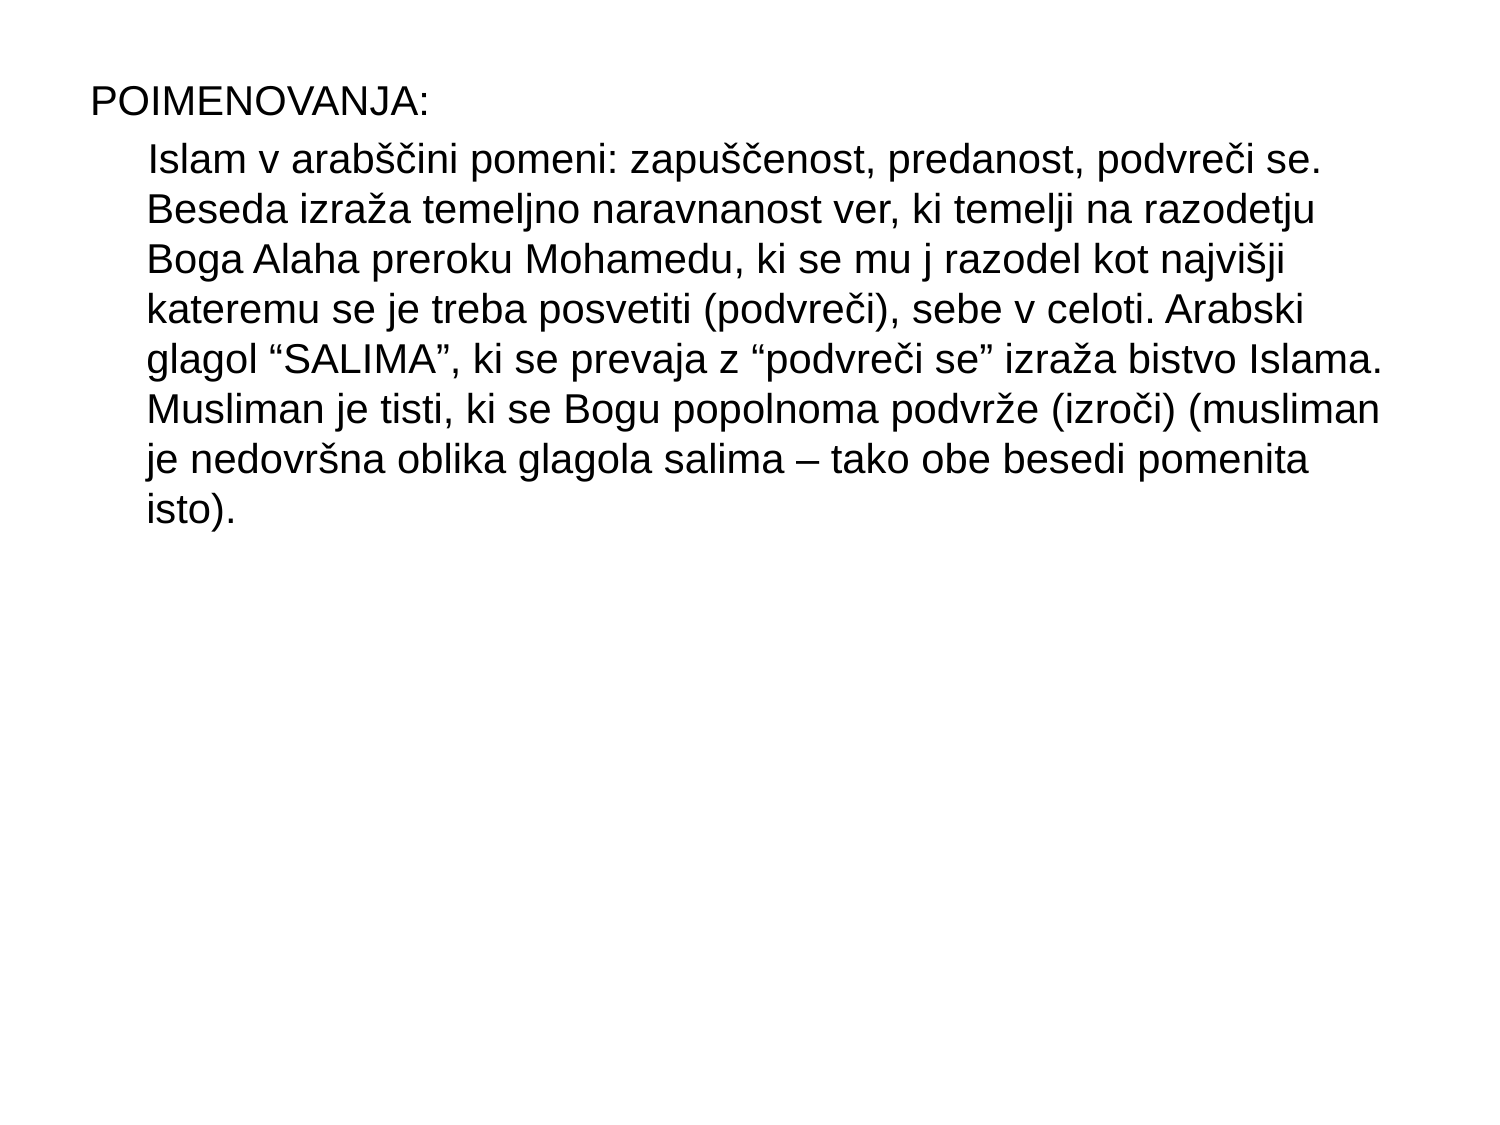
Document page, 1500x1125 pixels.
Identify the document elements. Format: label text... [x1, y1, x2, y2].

list POIMENOVANJA: Islam v arabščini pomeni: zapuščenost, predanost, podvreči se. Beseda izraža temeljno naravnanost ver, ki temelji na razodetju Boga Alaha preroku Mohamedu, ki se mu j razodel kot najvišji kateremu se je treba posvetiti (podvreči), sebe v celoti. Arabski glagol “SALIMA”, ki se prevaja z “podvreči se” izraža bistvo Islama. Musliman je tisti, ki se Bogu popolnoma podvrže (izroči) (musliman je nedovršna oblika glagola salima – tako obe besedi pomenita isto). [75, 66, 1425, 1005]
